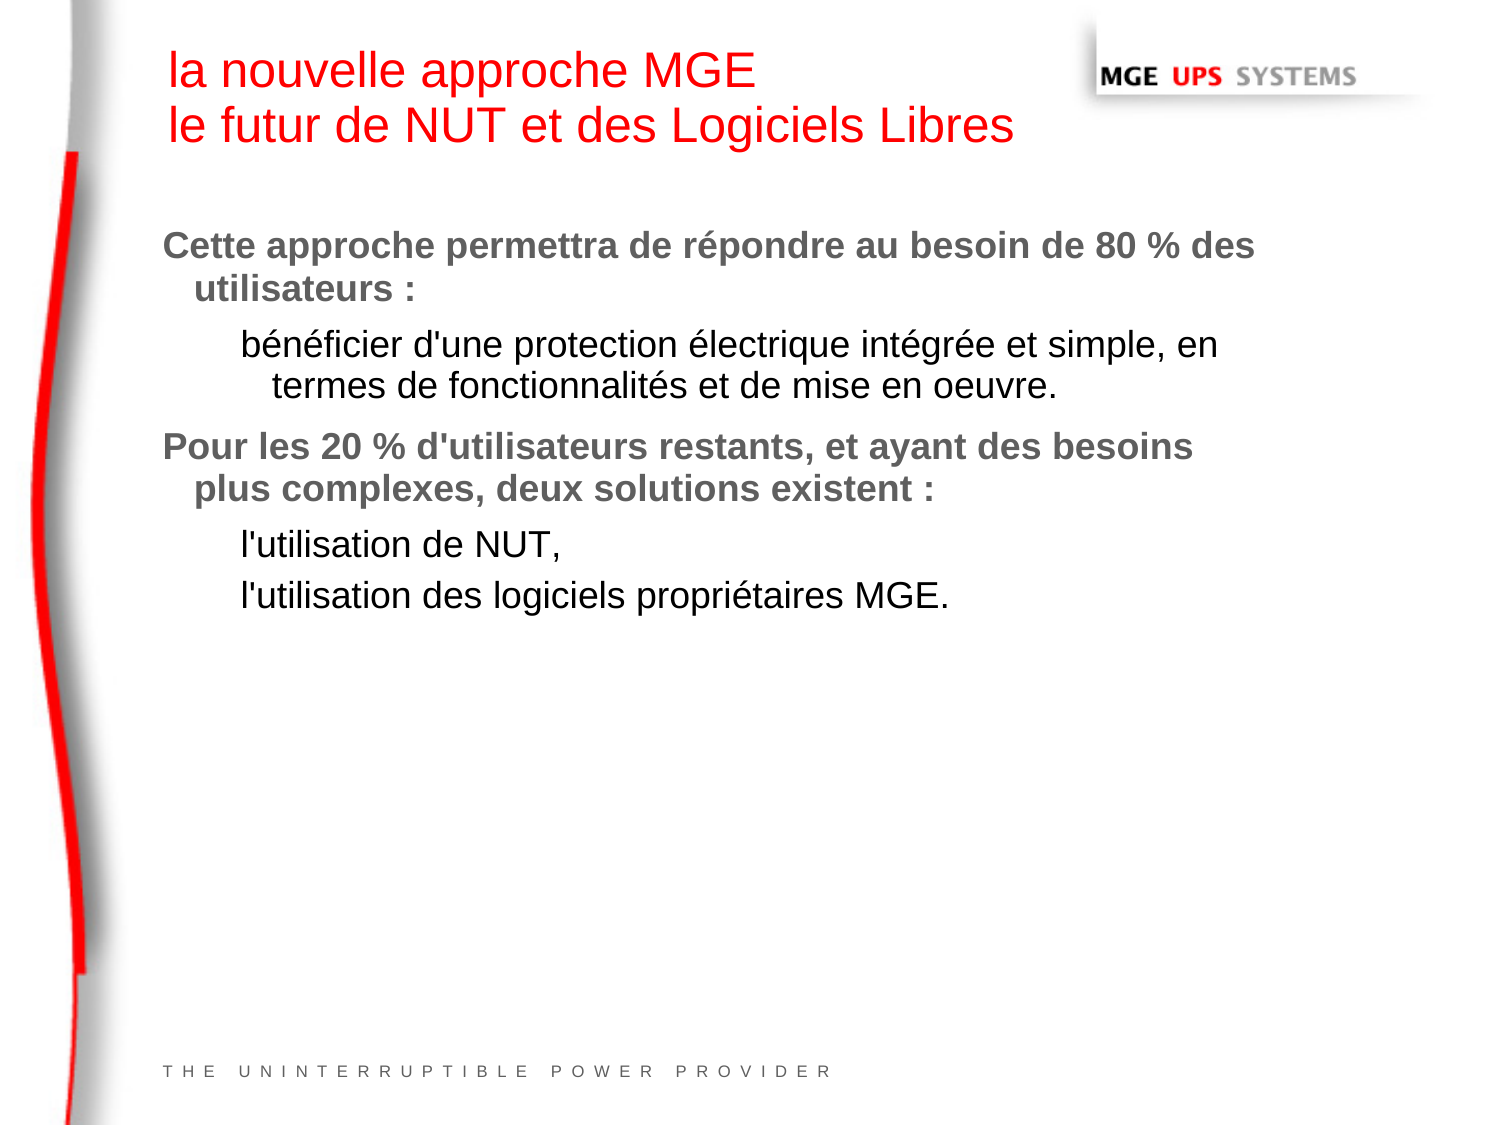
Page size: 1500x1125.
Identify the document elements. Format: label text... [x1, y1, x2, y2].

list Cette approche permettra de répondre au besoin de 80 % des utilisateurs : bénéficier d'une protection électrique intégrée et simple, en termes de fonctionnalités et de mise en oeuvre. Pour les 20 % d'utilisateurs restants, et ayant des besoins plus complexes, deux solutions existent : l'utilisation de NUT, l'utilisation des logiciels propriétaires MGE. [162, 224, 1263, 976]
title la nouvelle approche MGE le futur de NUT et des Logiciels Libres [168, 35, 1019, 160]
